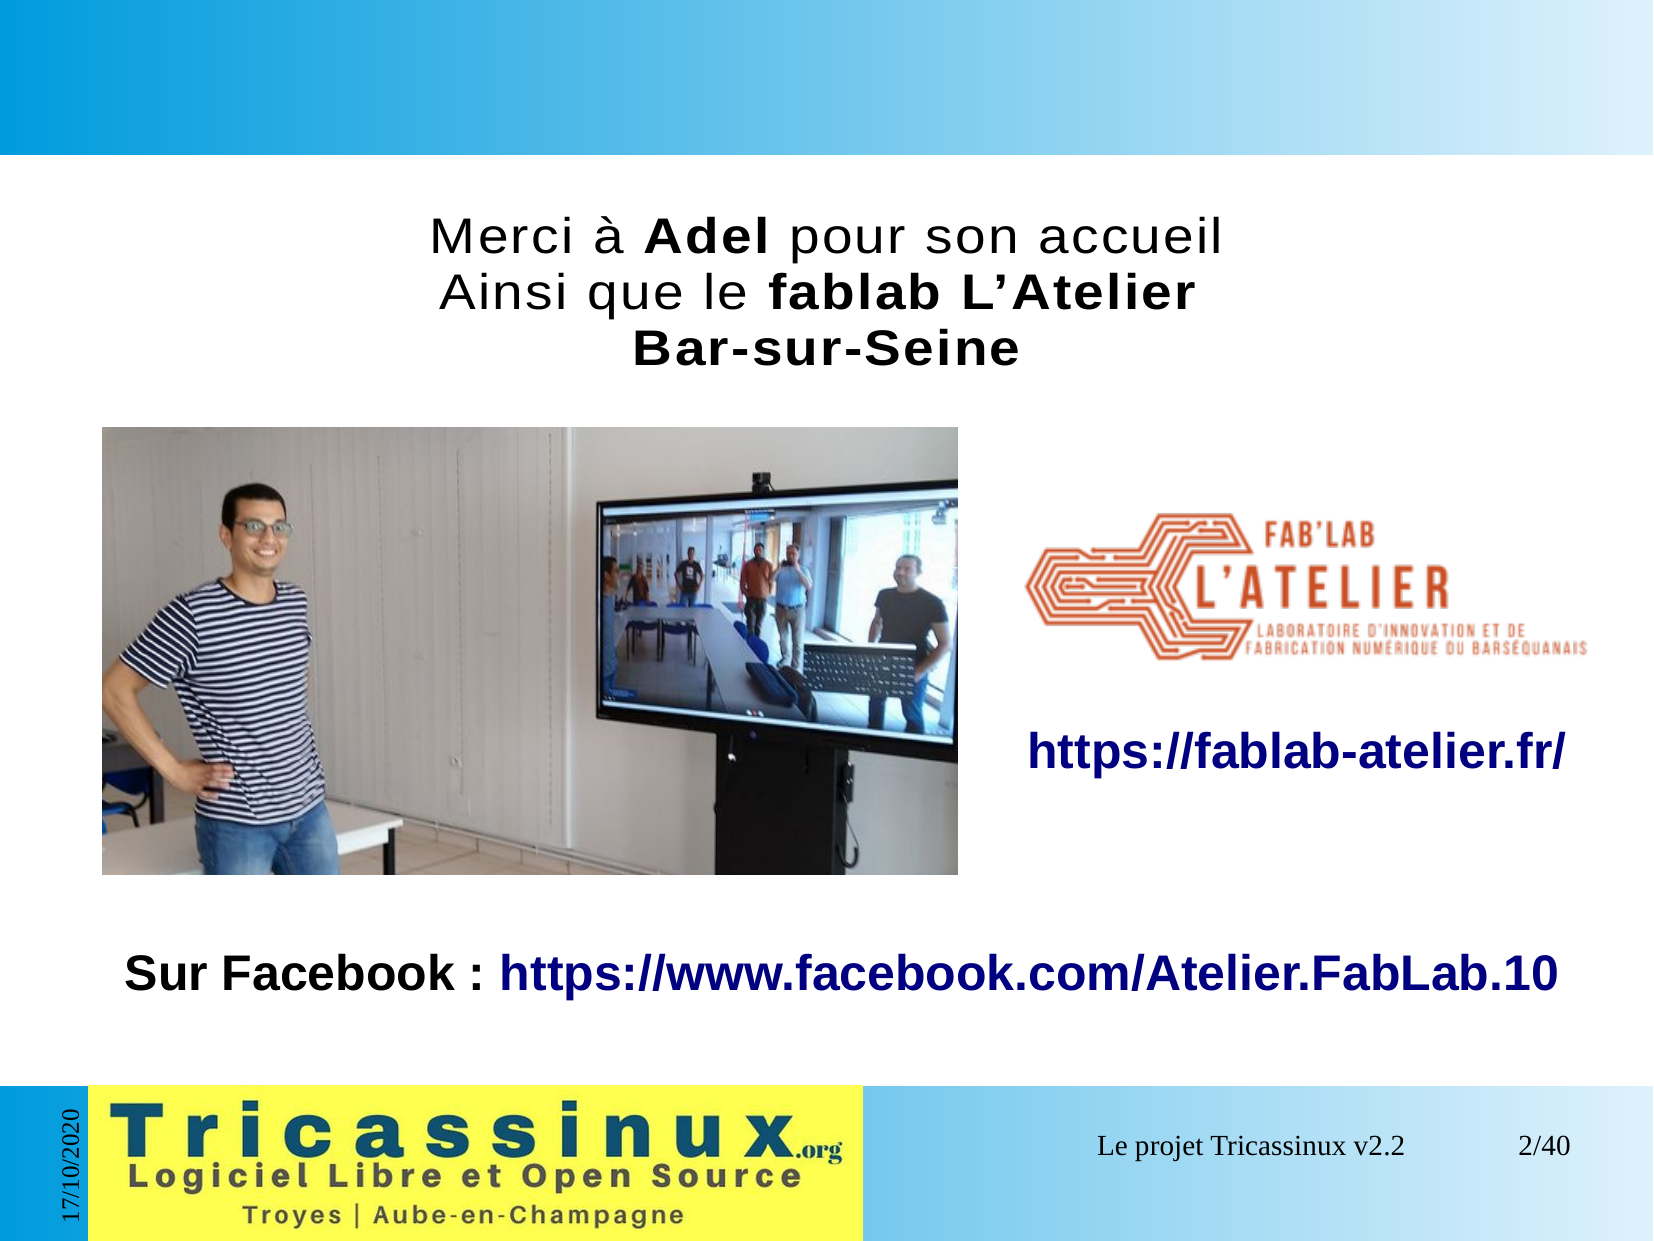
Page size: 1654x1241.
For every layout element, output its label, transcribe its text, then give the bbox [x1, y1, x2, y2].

picture [102, 427, 958, 875]
text_box Sur Facebook : https://www.facebook.com/Atelier.FabLab.10 [109, 938, 1615, 1028]
text_box https://fablab-atelier.fr/ [1012, 716, 1630, 796]
subtitle Merci à Adel pour son accueil Ainsi que le fablab L’Atelier Bar-sur-Seine [82, 49, 1571, 535]
picture [89, 1085, 863, 1241]
picture [1021, 510, 1591, 668]
